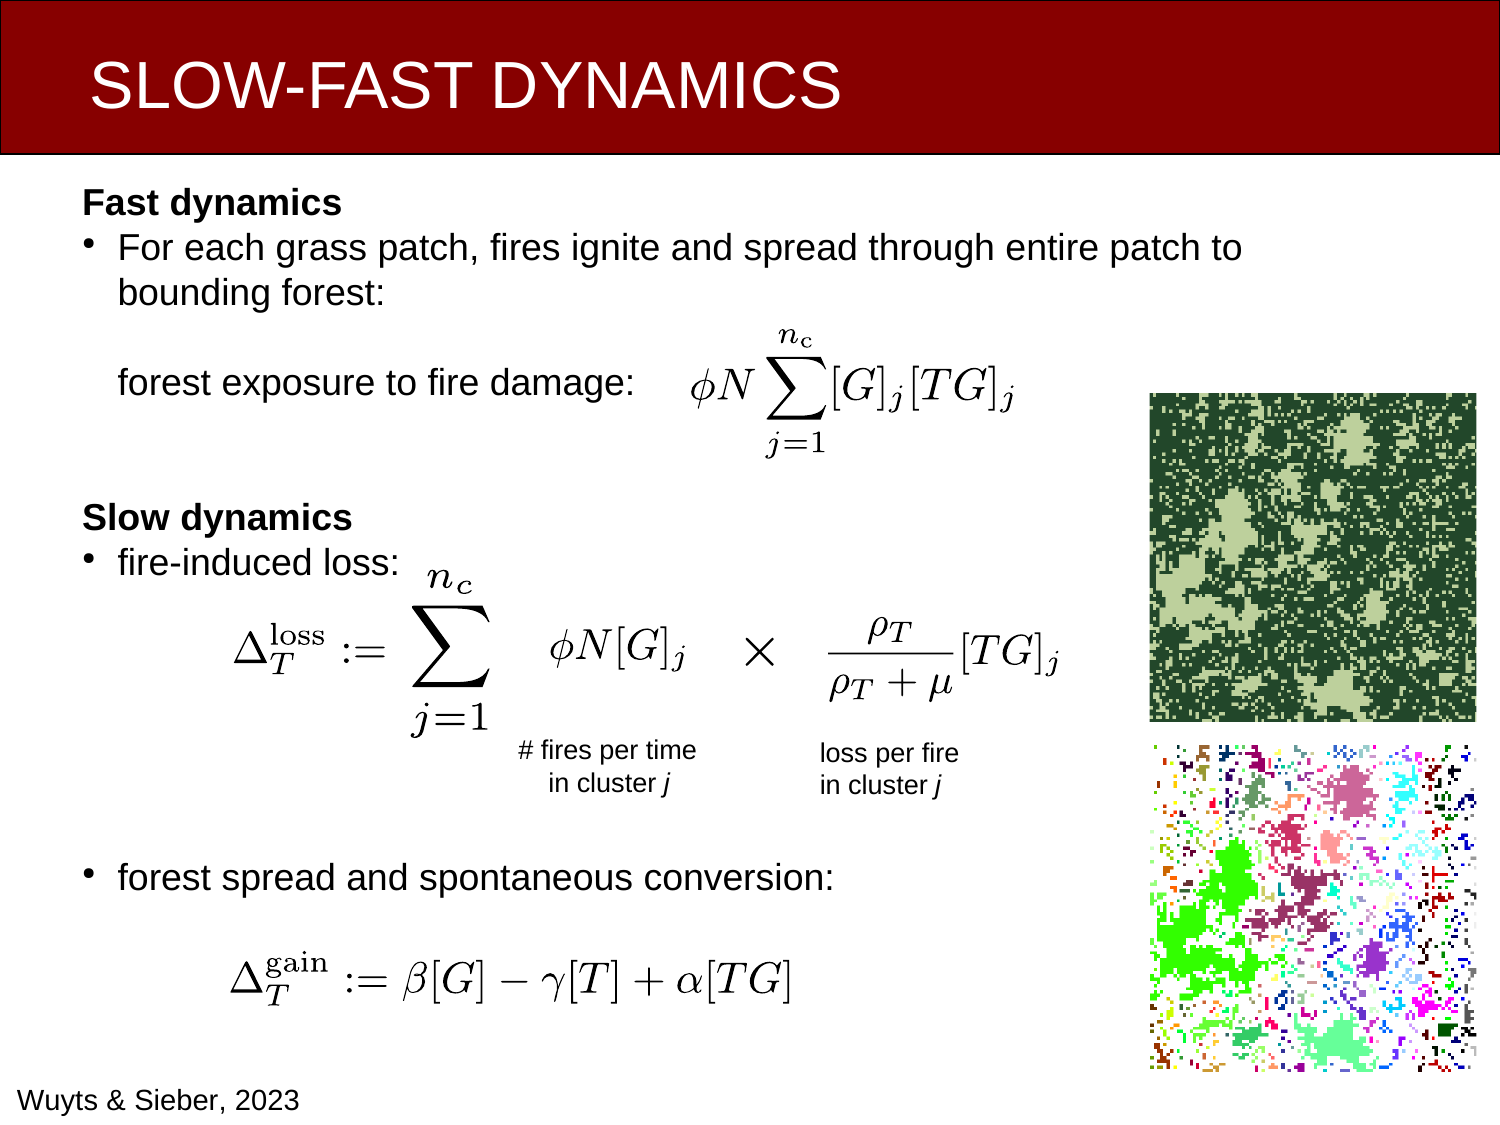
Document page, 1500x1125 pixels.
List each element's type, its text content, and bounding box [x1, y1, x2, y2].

text_box [889, 621, 912, 642]
text_box [627, 628, 659, 660]
text_box [610, 959, 617, 1004]
text_box [410, 569, 490, 739]
text_box [829, 674, 850, 703]
text_box [433, 959, 440, 1004]
text_box [550, 628, 574, 668]
picture [1149, 393, 1477, 729]
text_box [541, 973, 565, 1002]
text_box [283, 957, 300, 972]
text_box [298, 630, 310, 645]
text_box [1045, 657, 1058, 677]
text_box Fast dynamics For each grass patch, fires ignite and spread through entire patch to bounding forest: forest exposure to fire damage: Slow dynamics fire-induced loss: forest spread and spontaneous conversion: [67, 170, 1335, 950]
text_box [783, 959, 790, 1004]
text_box Wuyts & Sieber, 2023 [2, 1038, 442, 1125]
text_box [691, 329, 1014, 459]
text_box [708, 959, 716, 1004]
text_box [1002, 634, 1033, 666]
text_box [851, 679, 874, 700]
text_box [963, 632, 970, 675]
text_box [867, 616, 888, 645]
text_box [270, 622, 278, 645]
text_box [671, 652, 684, 672]
text_box [618, 626, 625, 670]
text_box [476, 959, 483, 1004]
text_box [265, 984, 290, 1006]
text_box # fires per time in cluster j [503, 725, 723, 805]
text_box [0, 0, 1500, 154]
text_box [301, 957, 309, 972]
text_box [280, 630, 296, 645]
text_box [1034, 632, 1041, 675]
text_box loss per fire in cluster j [804, 727, 1036, 808]
text_box [443, 961, 475, 994]
text_box [677, 973, 702, 994]
text_box [971, 635, 1000, 664]
picture [1149, 732, 1477, 1072]
text_box [312, 630, 325, 645]
text_box [233, 630, 267, 664]
text_box [575, 629, 613, 659]
text_box [929, 674, 953, 703]
text_box [265, 957, 282, 978]
text_box [888, 668, 917, 697]
text_box [745, 637, 774, 666]
text_box [749, 961, 782, 994]
text_box [571, 959, 578, 1004]
title SLOW-FAST DYNAMICS [74, 3, 1425, 160]
text_box [660, 626, 667, 670]
text_box [579, 962, 610, 993]
text_box [402, 961, 427, 1001]
text_box [270, 652, 294, 675]
text_box [230, 961, 263, 993]
text_box [634, 966, 664, 997]
text_box [311, 958, 328, 972]
text_box [717, 962, 747, 993]
